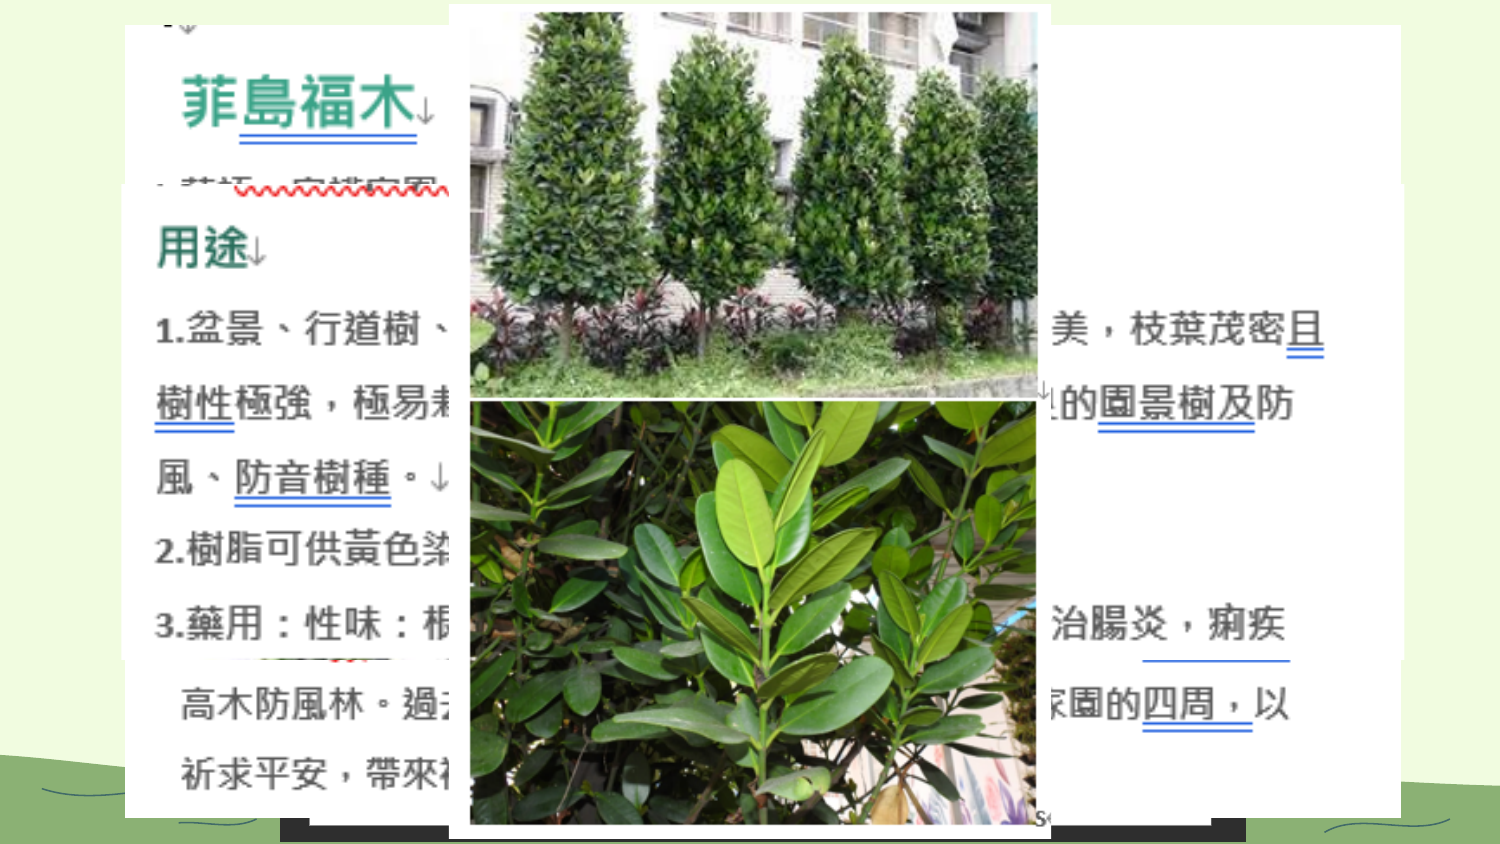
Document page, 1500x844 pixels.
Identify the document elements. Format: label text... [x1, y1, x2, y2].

picture [121, 4, 1405, 843]
title 成果照片 [116, 88, 125, 182]
